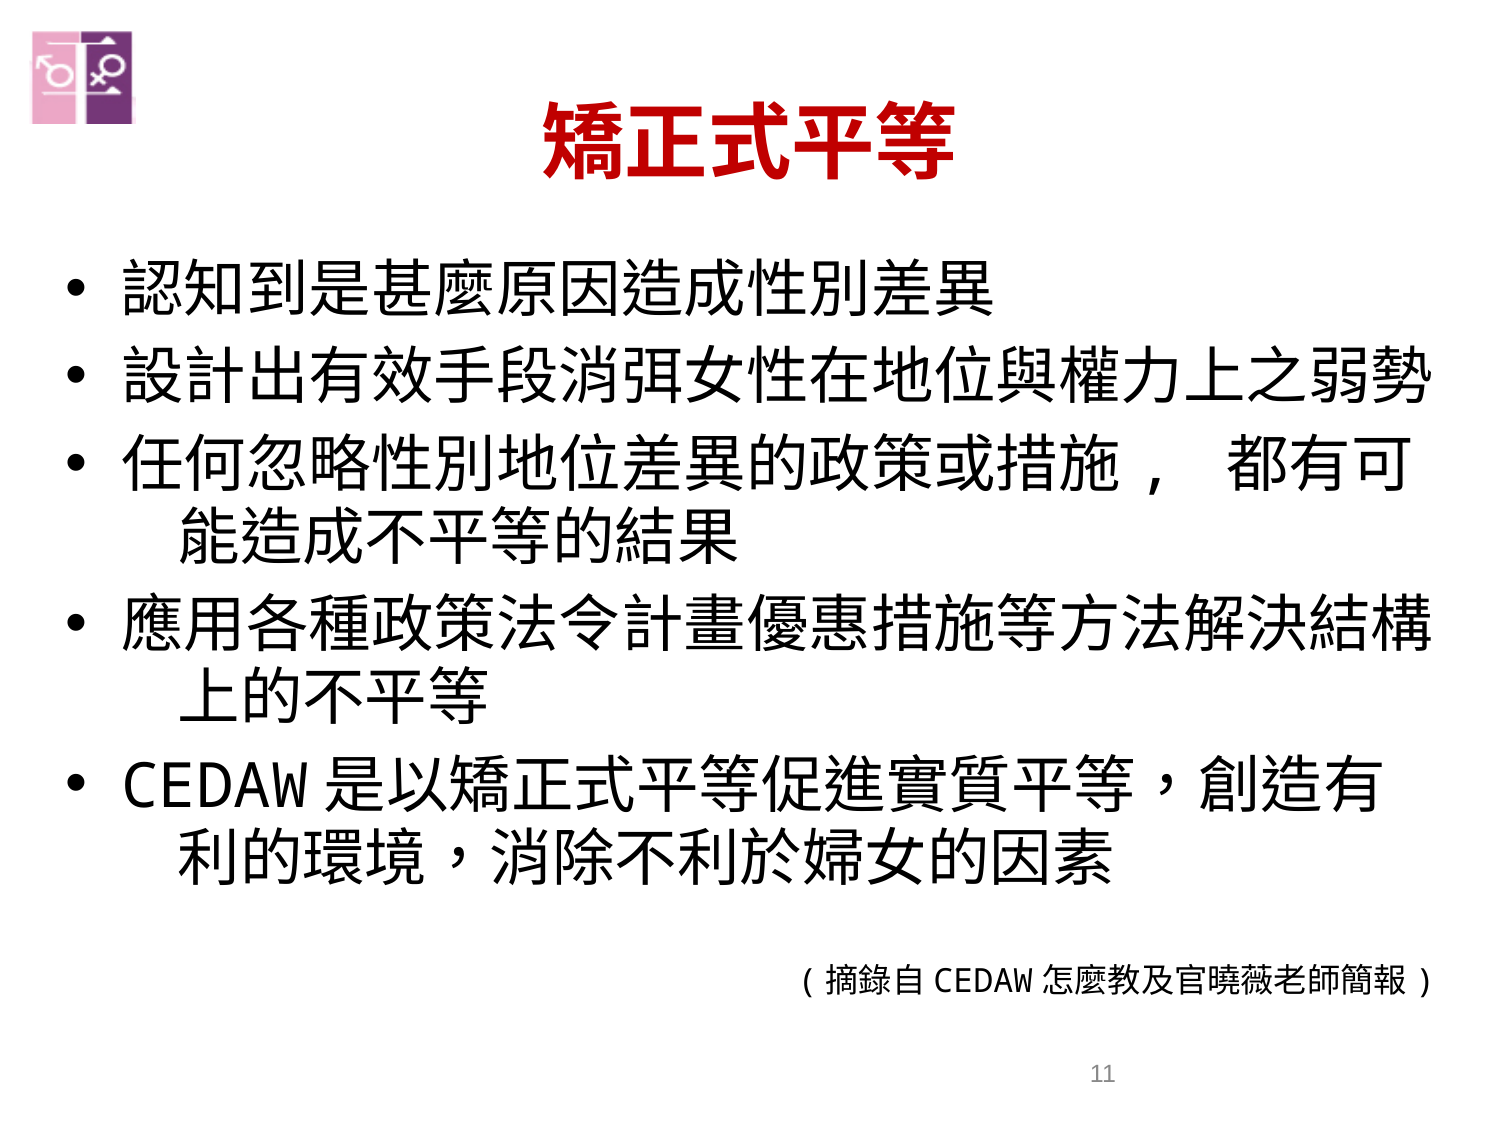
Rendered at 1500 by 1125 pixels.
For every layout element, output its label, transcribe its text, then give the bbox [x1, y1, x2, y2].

list 認知到是甚麼原因造成性別差異 設計出有效手段消弭女性在地位與權力上之弱勢 任何忽略性別地位差異的政策或措施, 都有可能造成不平等的結果 應用各種政策法令計畫優惠措施等方法解決結構上的不平等 CEDAW是以矯正式平等促進實質平等，創造有利的環境，消除不利於婦女的因素 (摘錄自CEDAW怎麼教及官曉薇老師簡報) [50, 243, 1451, 1051]
text_box 11 [1074, 1042, 1426, 1103]
title 矯正式平等 [75, 45, 1426, 233]
